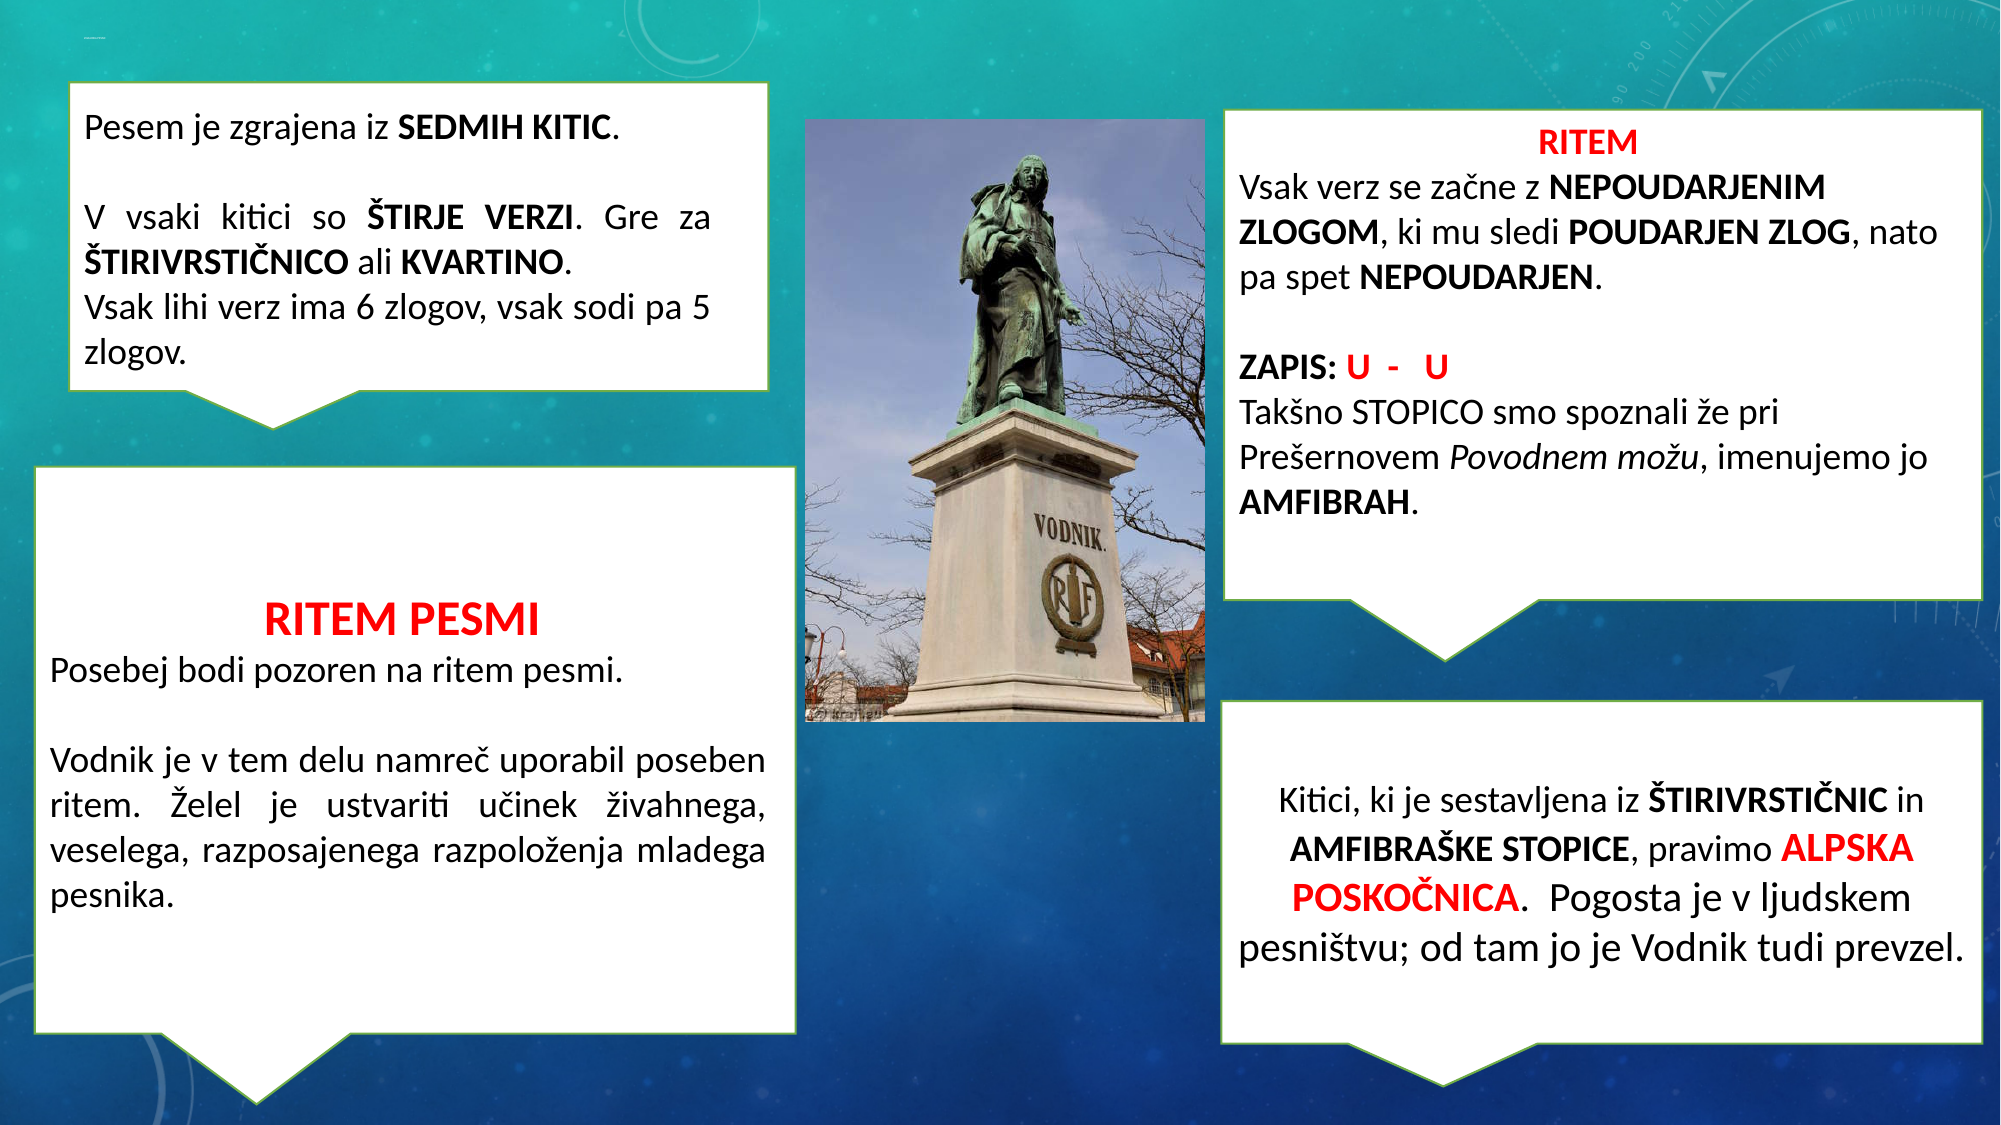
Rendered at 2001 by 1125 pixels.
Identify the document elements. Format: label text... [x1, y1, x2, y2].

picture [805, 119, 1205, 722]
title ZGRADBA PESMI [69, 32, 841, 44]
text_box RITEM Vsak verz se začne z NEPOUDARJENIM ZLOGOM, ki mu sledi POUDARJEN ZLOG, nato pa spet NEPOUDARJEN. ZAPIS: U - U Takšno STOPICO smo spoznali že pri Prešernovem Povodnem možu, imenujemo jo AMFIBRAH. [1224, 109, 1983, 662]
text_box Pesem je zgrajena iz SEDMIH KITIC. V vsaki kitici so ŠTIRJE VERZI. Gre za ŠTIRIVRSTIČNICO ali KVARTINO. Vsak lihi verz ima 6 zlogov, vsak sodi pa 5 zlogov. [69, 82, 769, 430]
text_box Kitici, ki je sestavljena iz ŠTIRIVRSTIČNIC in AMFIBRAŠKE STOPICE, pravimo ALPSKA POSKOČNICA. Pogosta je v ljudskem pesništvu; od tam jo je Vodnik tudi prevzel. [1221, 700, 1983, 1087]
text_box RITEM PESMI Posebej bodi pozoren na ritem pesmi. Vodnik je v tem delu namreč uporabil poseben ritem. Želel je ustvariti učinek živahnega, veselega, razposajenega razpoloženja mladega pesnika. [34, 466, 796, 1105]
